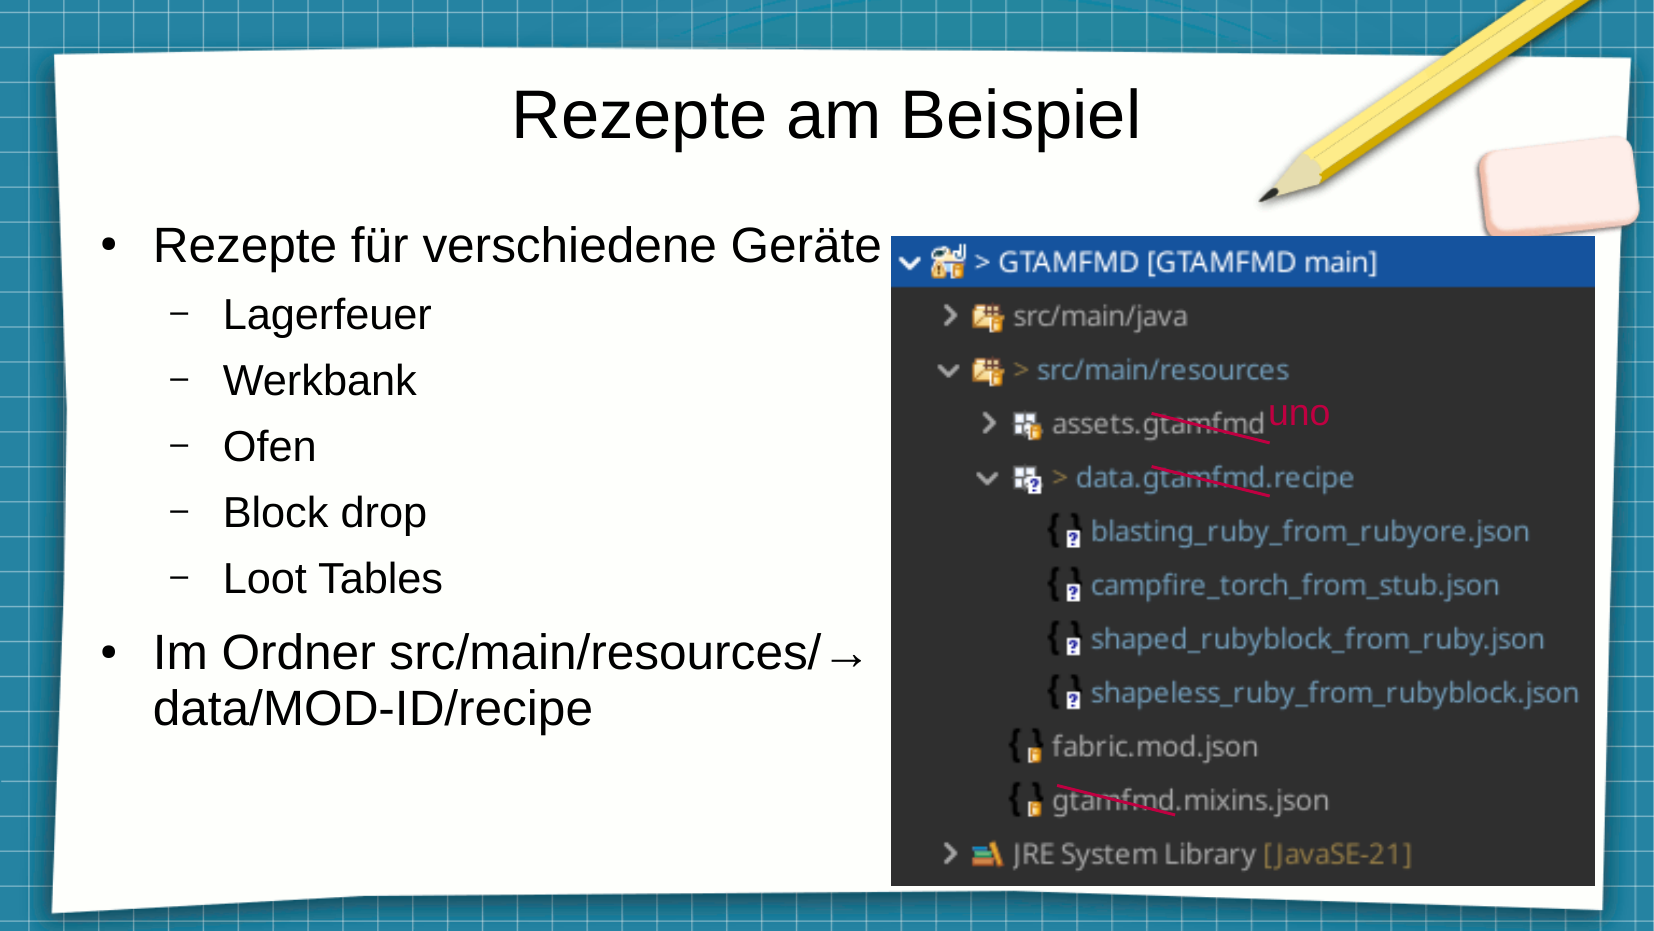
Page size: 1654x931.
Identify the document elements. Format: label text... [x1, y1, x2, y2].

list Rezepte für verschiedene Geräte Lagerfeuer Werkbank Ofen Block drop Loot Tables Im Ordner src/main/resources/→ data/MOD-ID/recipe [82, 217, 886, 758]
text_box uno [1240, 383, 1359, 443]
title Rezepte am Beispiel [82, 37, 1571, 193]
picture [0, 0, 1654, 931]
